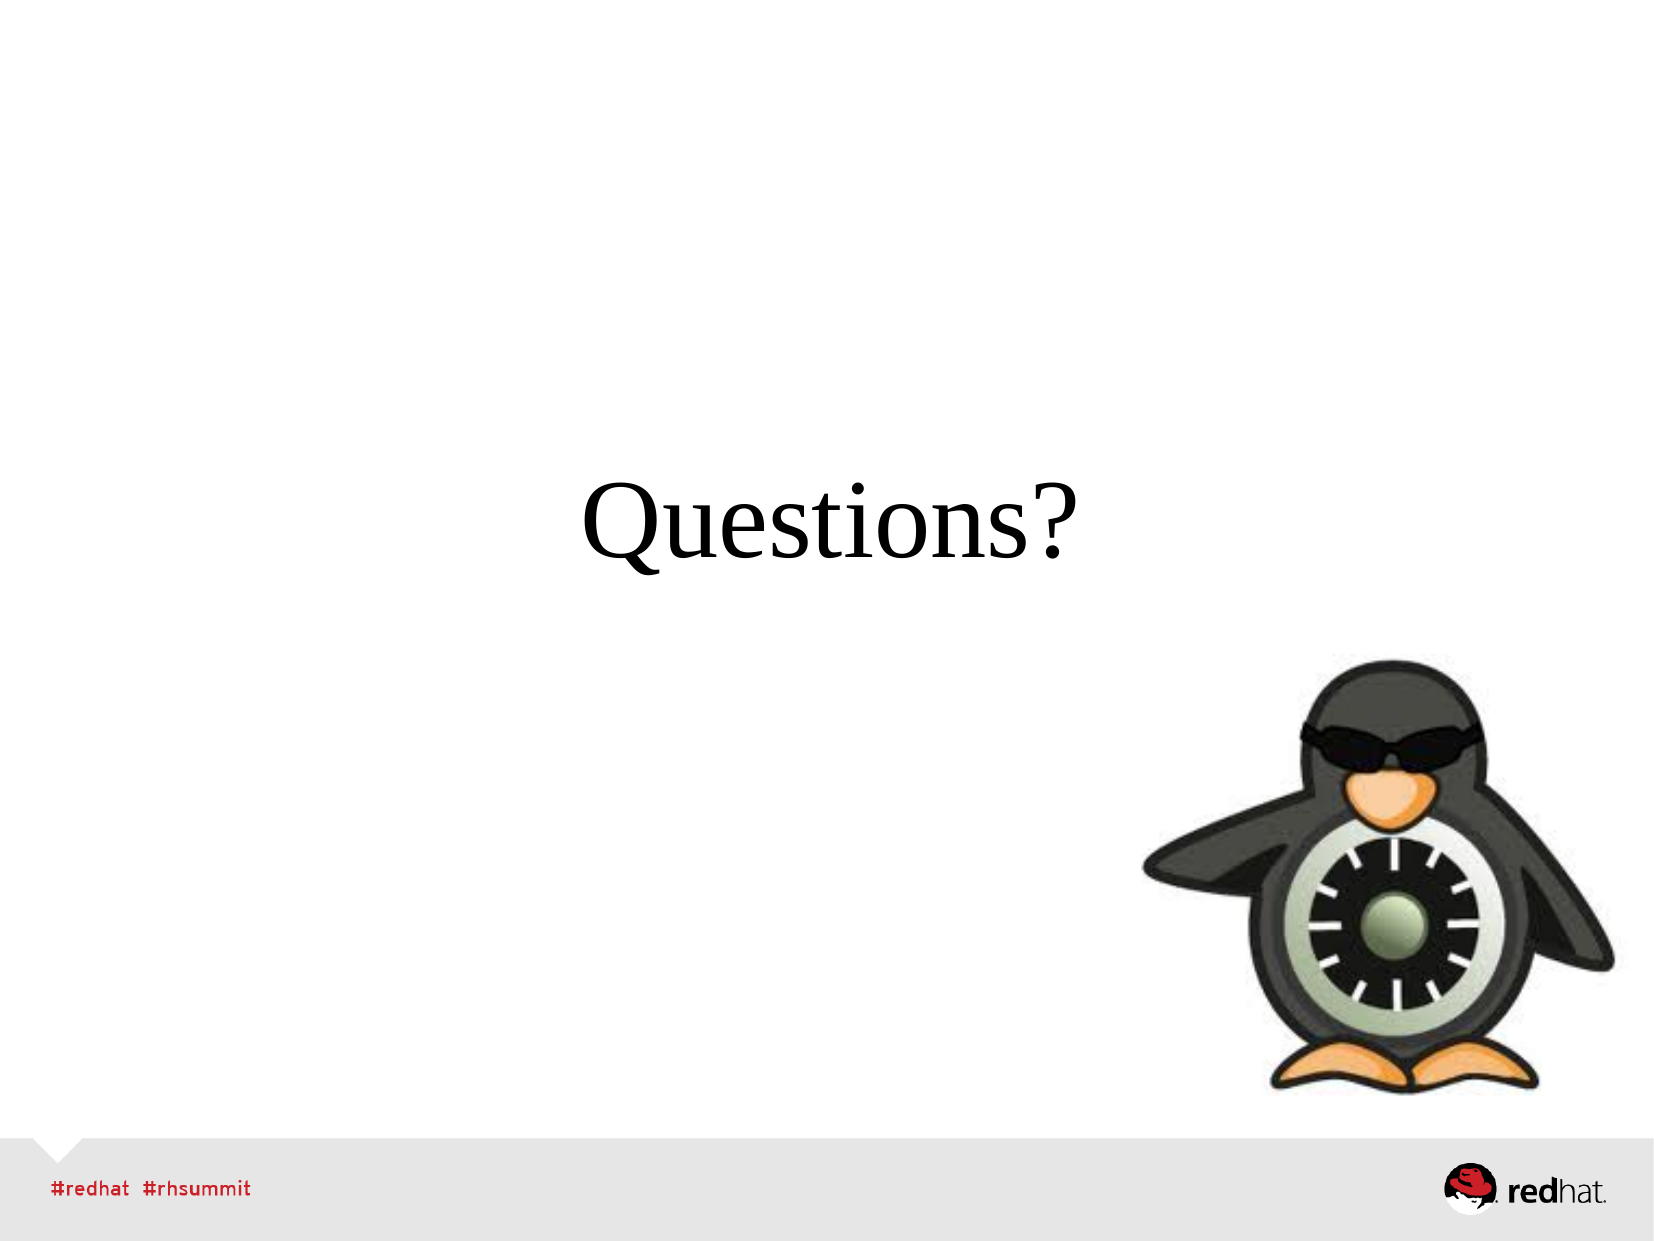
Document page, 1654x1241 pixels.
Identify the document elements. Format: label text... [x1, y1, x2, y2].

picture [0, 0, 1654, 1241]
subtitle Questions? [86, 412, 1576, 626]
